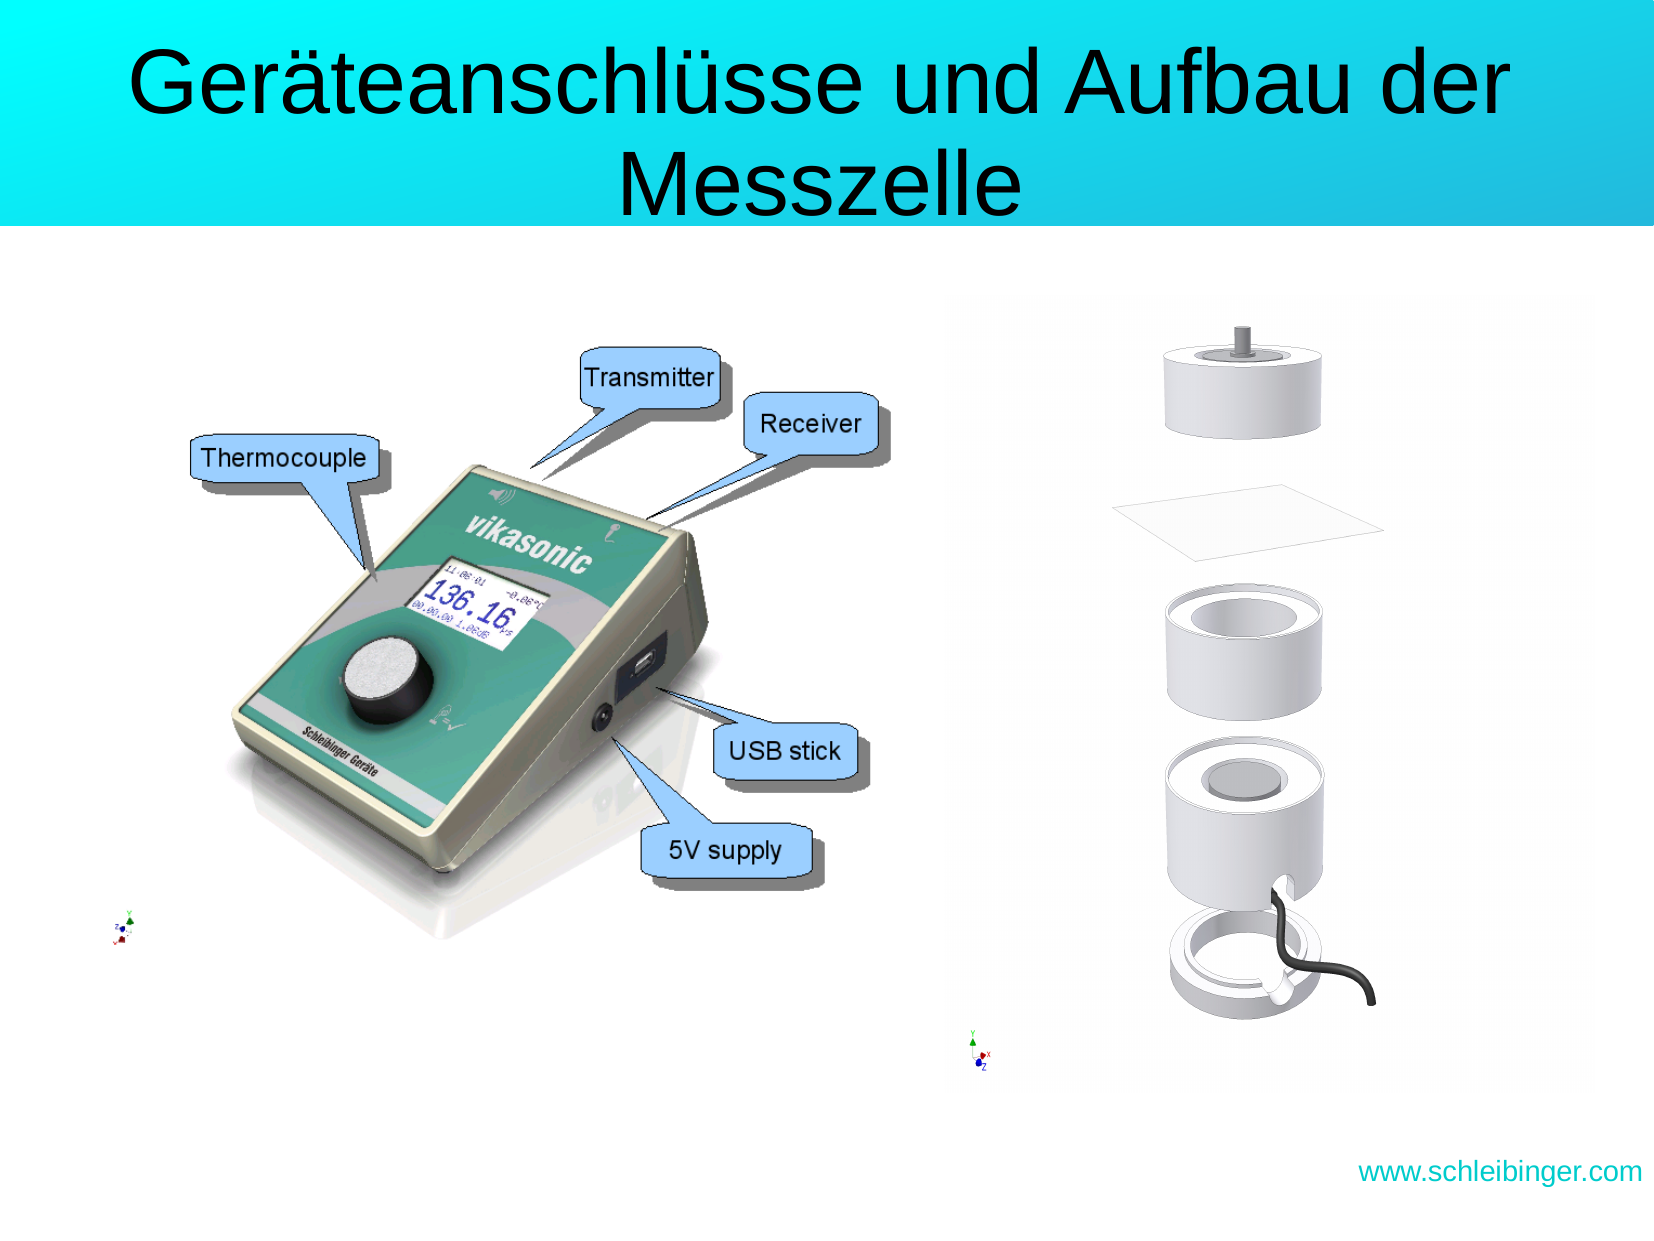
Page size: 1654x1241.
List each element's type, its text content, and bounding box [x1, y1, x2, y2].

title Geräteanschlüsse und Aufbau der Messzelle [76, 29, 1565, 237]
picture [59, 329, 919, 945]
picture [944, 295, 1595, 1093]
